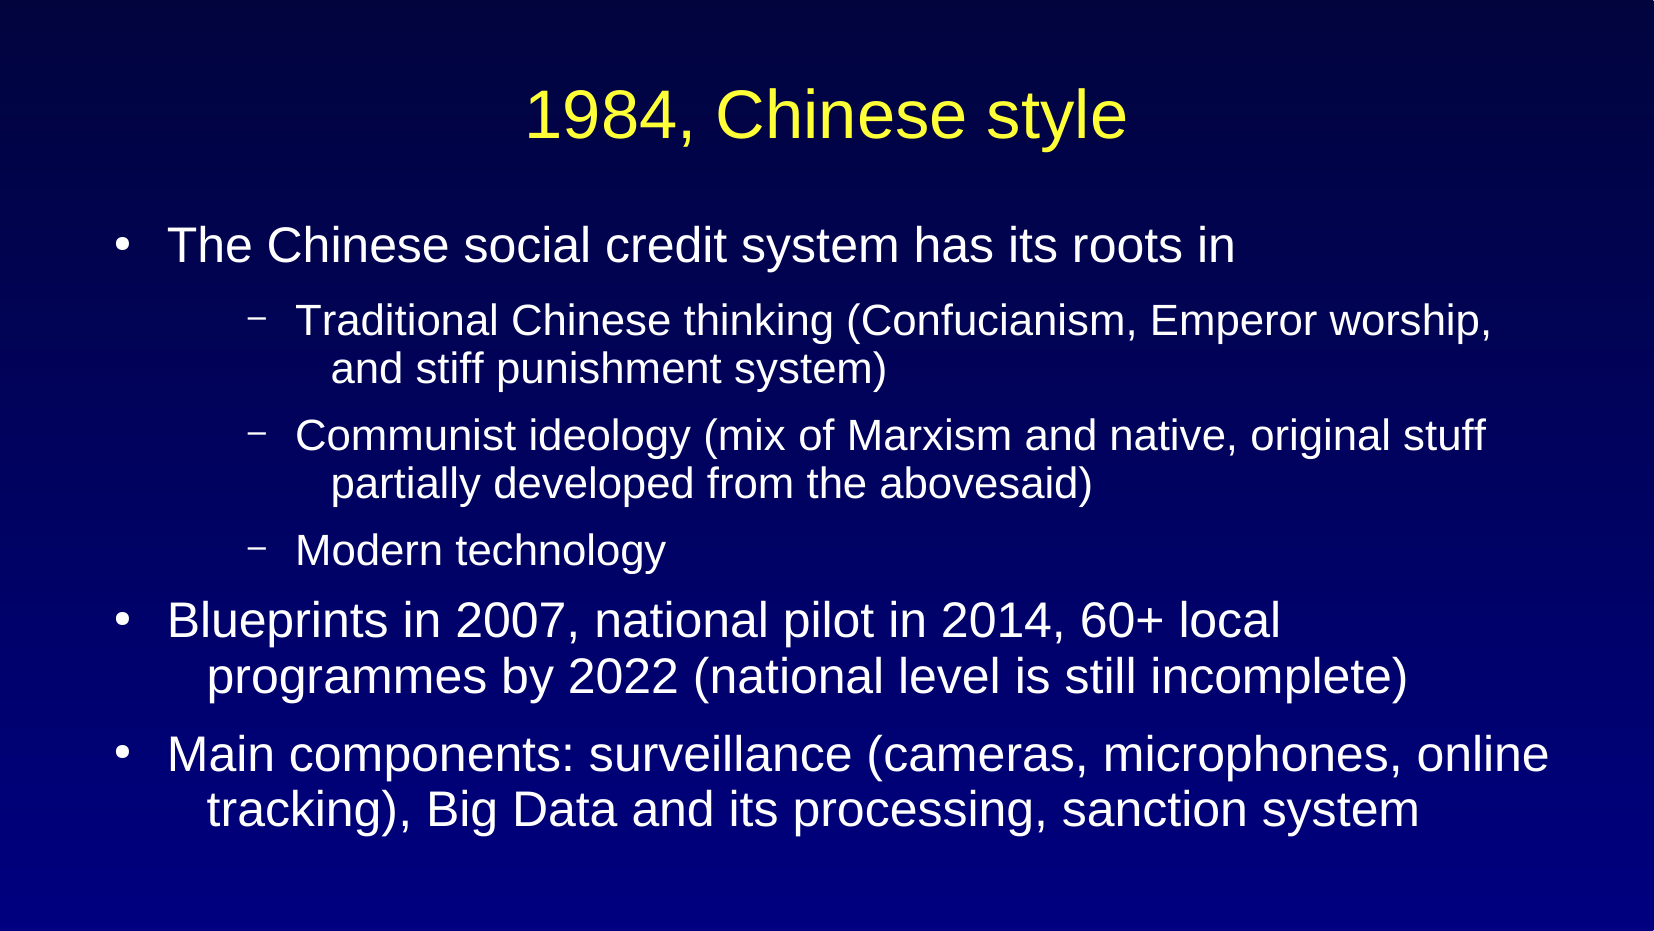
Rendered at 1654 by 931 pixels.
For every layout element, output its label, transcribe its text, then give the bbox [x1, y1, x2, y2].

title 1984, Chinese style [82, 37, 1571, 193]
list The Chinese social credit system has its roots in Traditional Chinese thinking (Confucianism, Emperor worship, and stiff punishment system) Communist ideology (mix of Marxism and native, original stuff partially developed from the abovesaid) Modern technology Blueprints in 2007, national pilot in 2014, 60+ local programmes by 2022 (national level is still incomplete) Main components: surveillance (cameras, microphones, online tracking), Big Data and its processing, sanction system [82, 217, 1571, 838]
